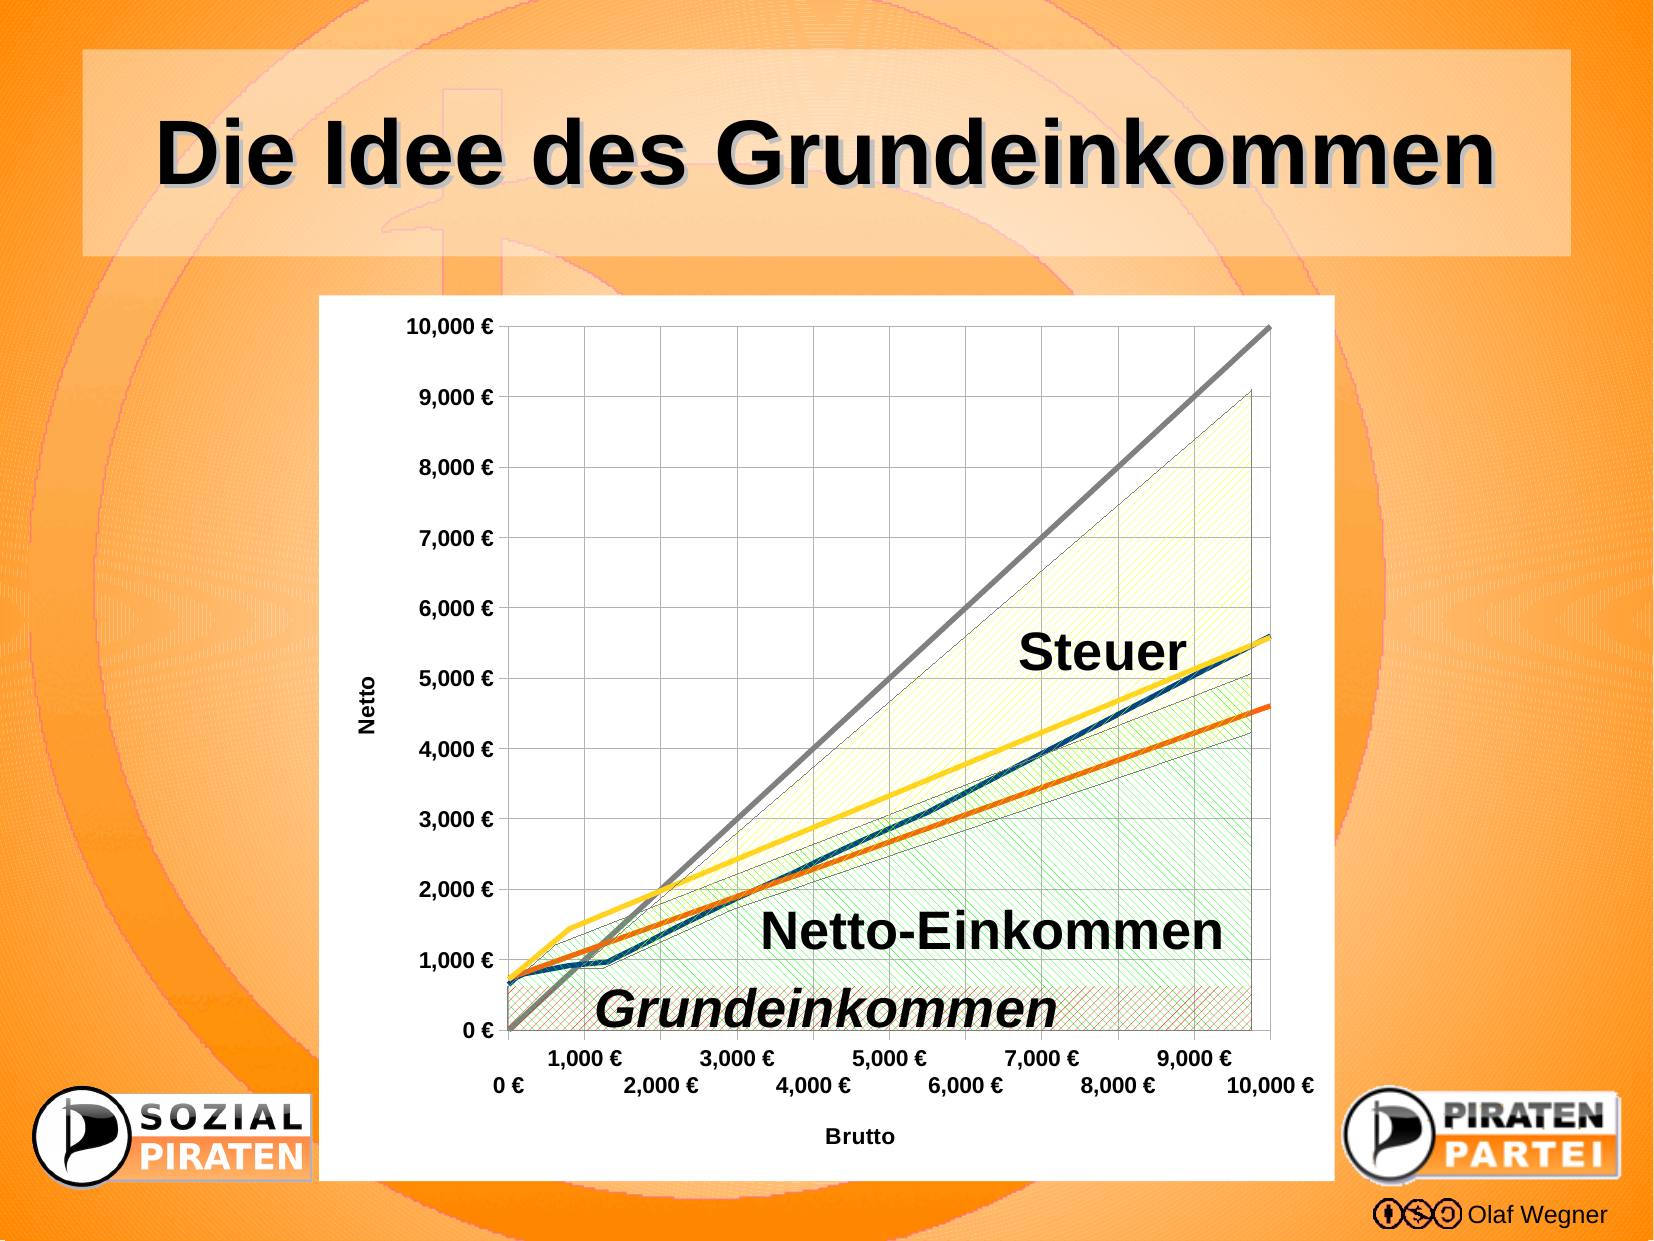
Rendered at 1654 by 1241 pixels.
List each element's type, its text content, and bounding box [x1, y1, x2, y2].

text_box Olaf Wegner [1452, 1193, 1623, 1237]
picture [29, 0, 1623, 1241]
title Die Idee des Grundeinkommen [82, 49, 1571, 257]
text_box Grundeinkommen [579, 971, 1075, 1047]
chart [319, 295, 1335, 1182]
text_box Steuer [1003, 614, 1203, 690]
text_box Netto-Einkommen [745, 893, 1241, 969]
text_box [507, 389, 1252, 1031]
